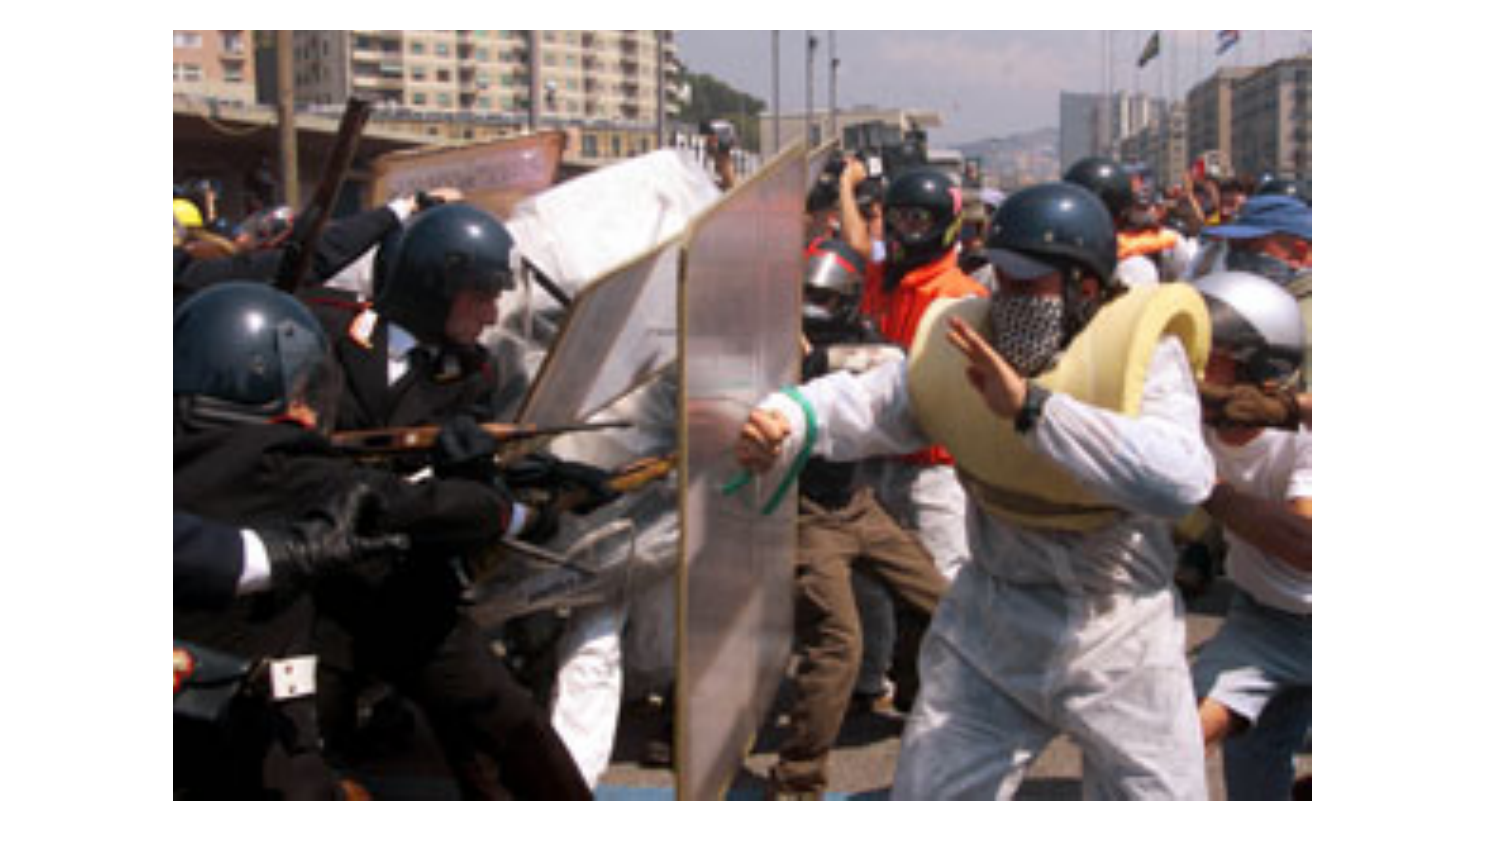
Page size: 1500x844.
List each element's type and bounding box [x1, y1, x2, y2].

picture [173, 30, 1312, 801]
